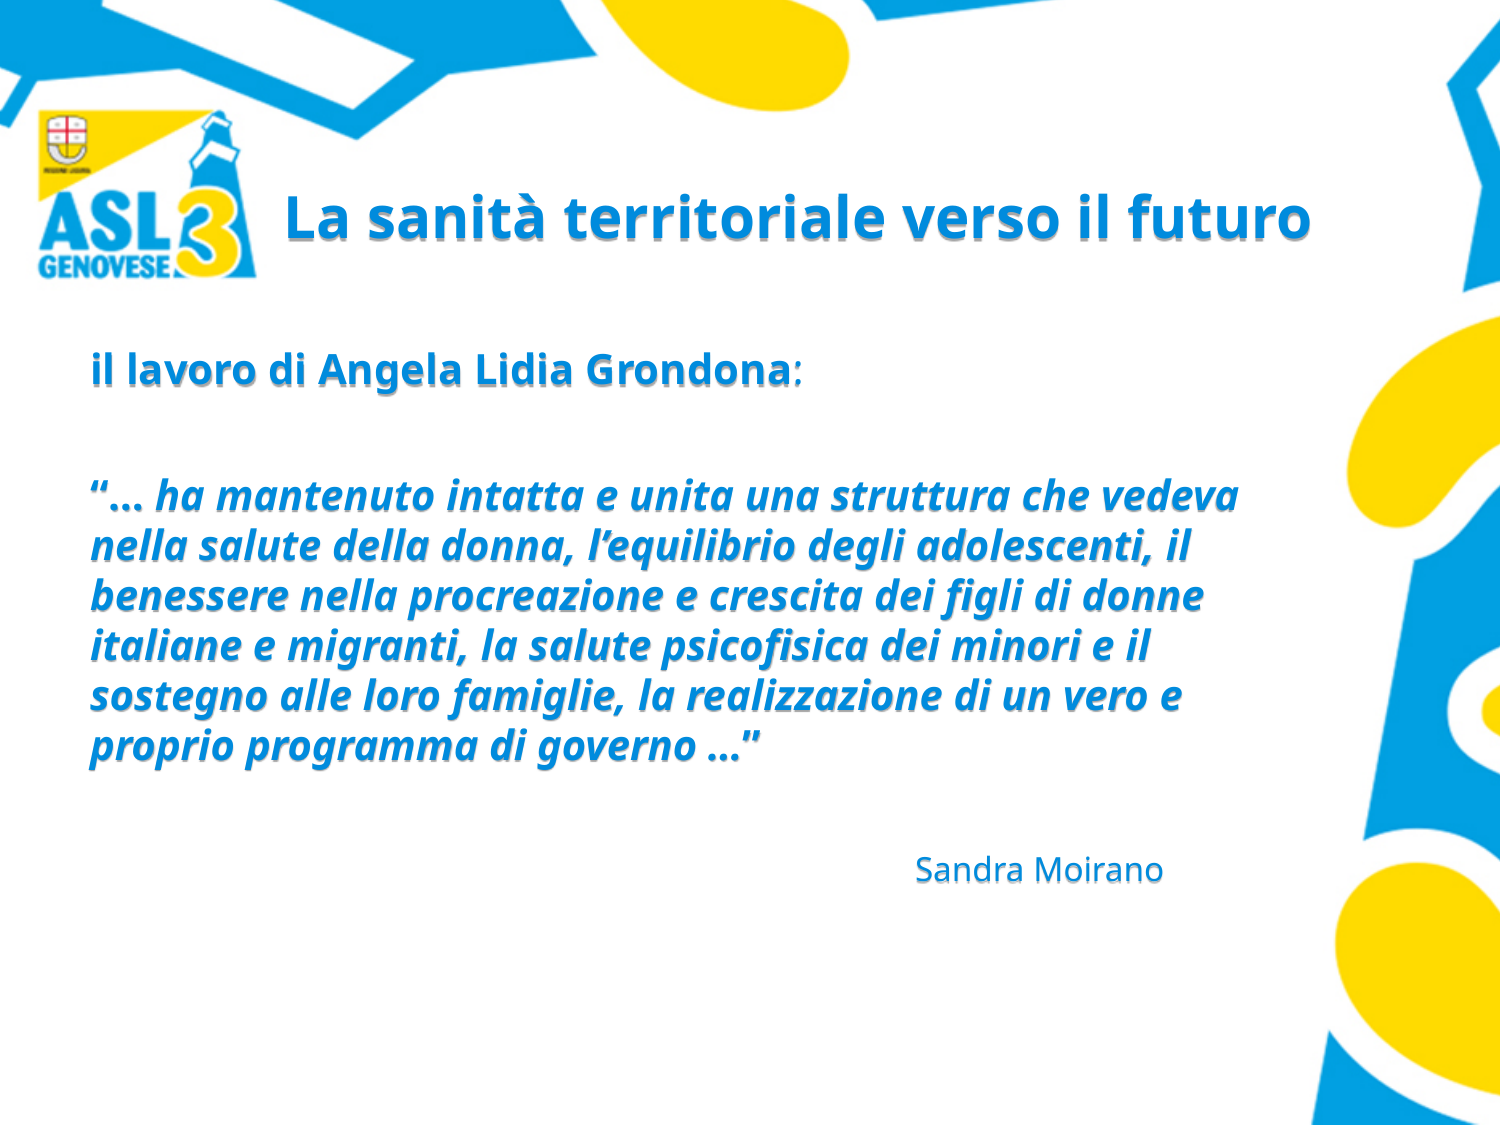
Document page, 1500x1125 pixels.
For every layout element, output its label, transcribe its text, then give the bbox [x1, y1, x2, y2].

list il lavoro di Angela Lidia Grondona: “… ha mantenuto intatta e unita una struttura che vedeva nella salute della donna, l’equilibrio degli adolescenti, il benessere nella procreazione e crescita dei figli di donne italiane e migranti, la salute psicofisica dei minori e il sostegno alle loro famiglie, la realizzazione di un vero e proprio programma di governo …” Sandra Moirano [75, 310, 1331, 1005]
title La sanità territoriale verso il futuro [268, 157, 1331, 274]
